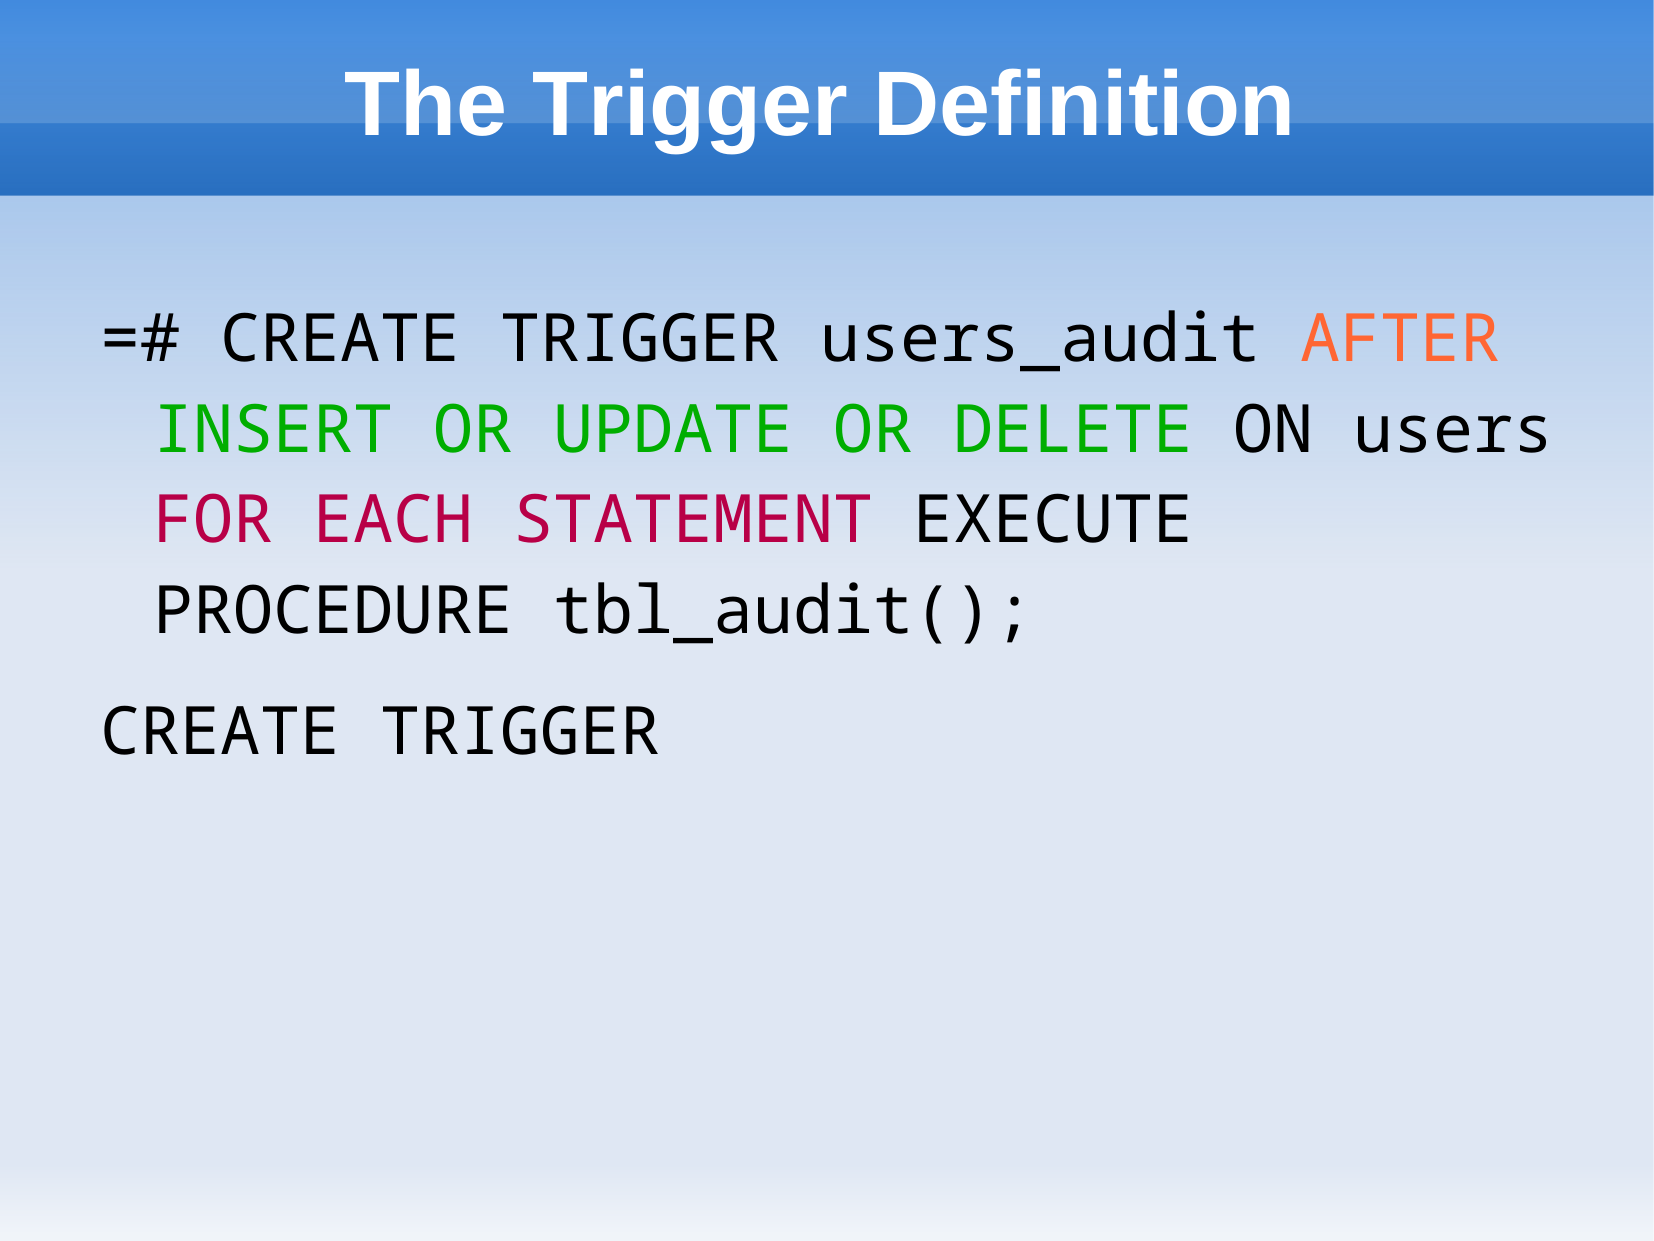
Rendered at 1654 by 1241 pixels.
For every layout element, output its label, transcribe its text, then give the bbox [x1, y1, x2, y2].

title The Trigger Definition [76, 7, 1565, 200]
list =# CREATE TRIGGER users_audit AFTER INSERT OR UPDATE OR DELETE ON users FOR EACH STATEMENT EXECUTE PROCEDURE tbl_audit(); CREATE TRIGGER [82, 290, 1571, 1094]
picture [0, 0, 1654, 1241]
